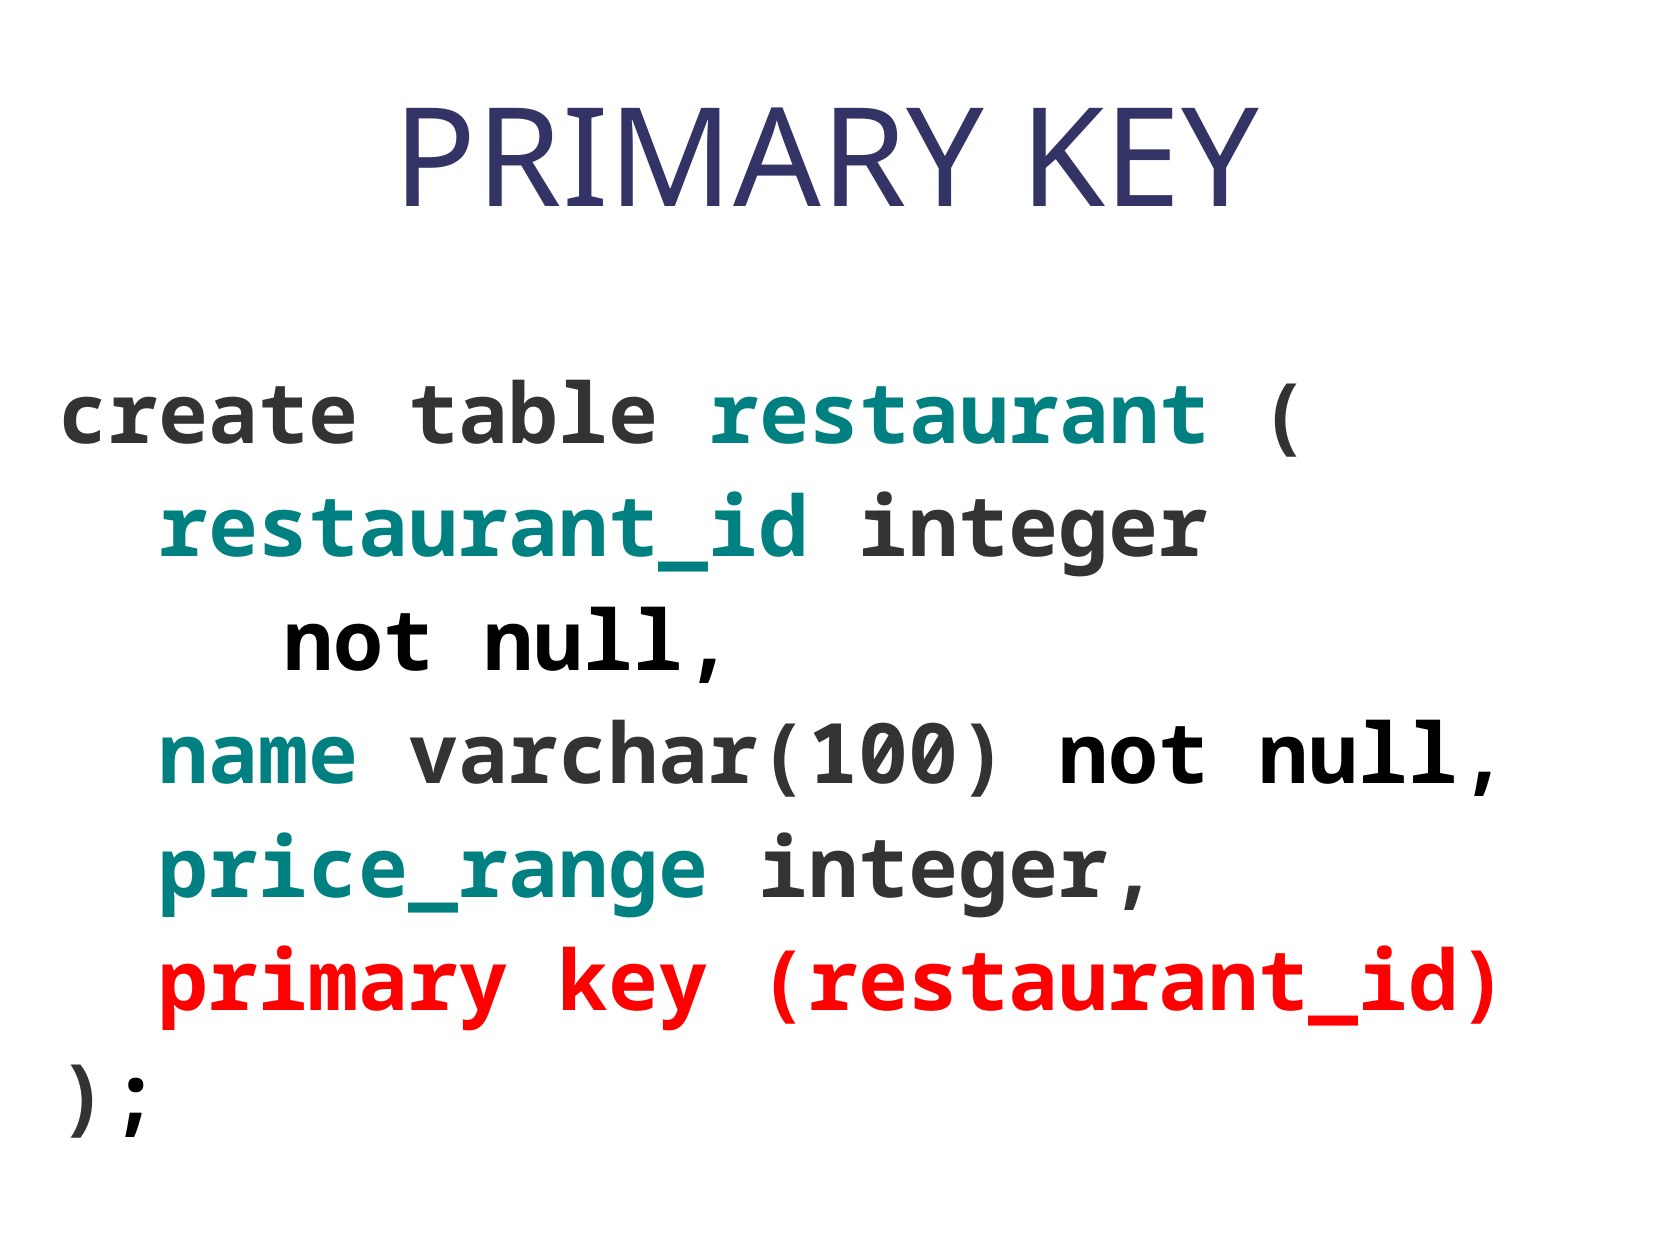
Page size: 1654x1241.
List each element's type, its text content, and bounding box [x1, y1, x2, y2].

title PRIMARY KEY [82, 56, 1571, 250]
text_box create table restaurant ( restaurant_id integer not null, name varchar(100) not null, price_range integer, primary key (restaurant_id) ); [59, 354, 1563, 1027]
